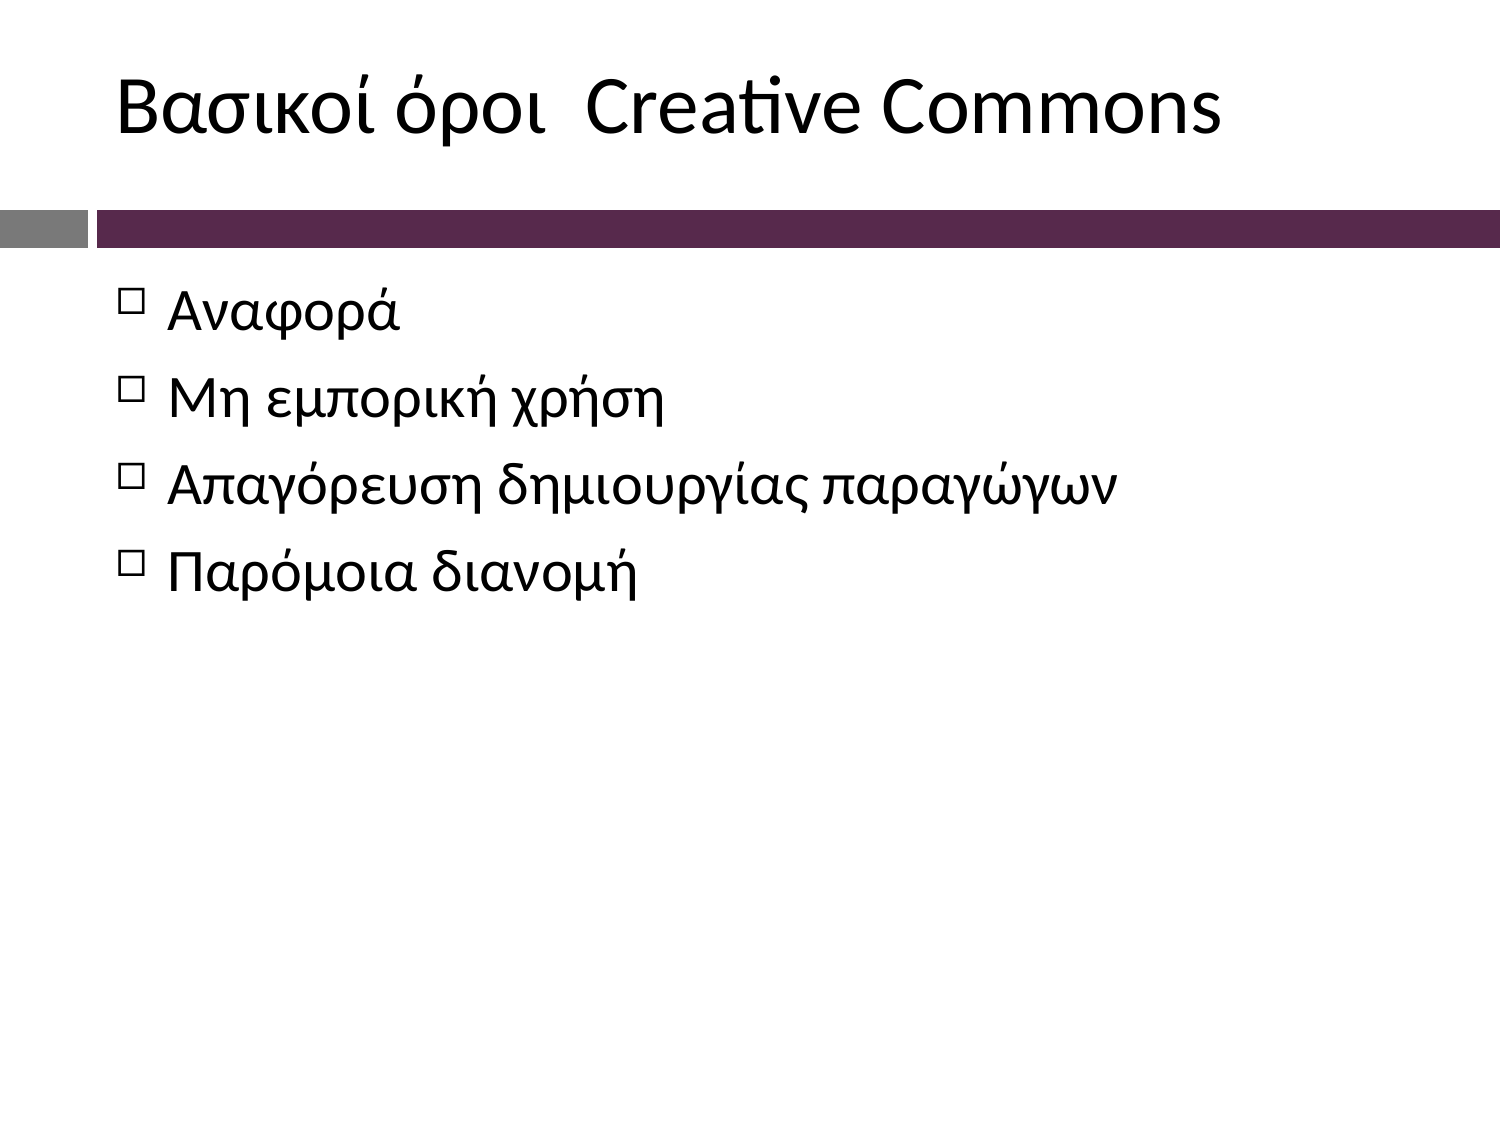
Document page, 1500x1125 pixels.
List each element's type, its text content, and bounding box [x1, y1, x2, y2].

list Αναφορά Μη εμπορική χρήση Απαγόρευση δημιουργίας παραγώγων Παρόμοια διανομή [100, 262, 1438, 1000]
title Βασικοί όροι Creative Commons [100, 19, 1438, 182]
